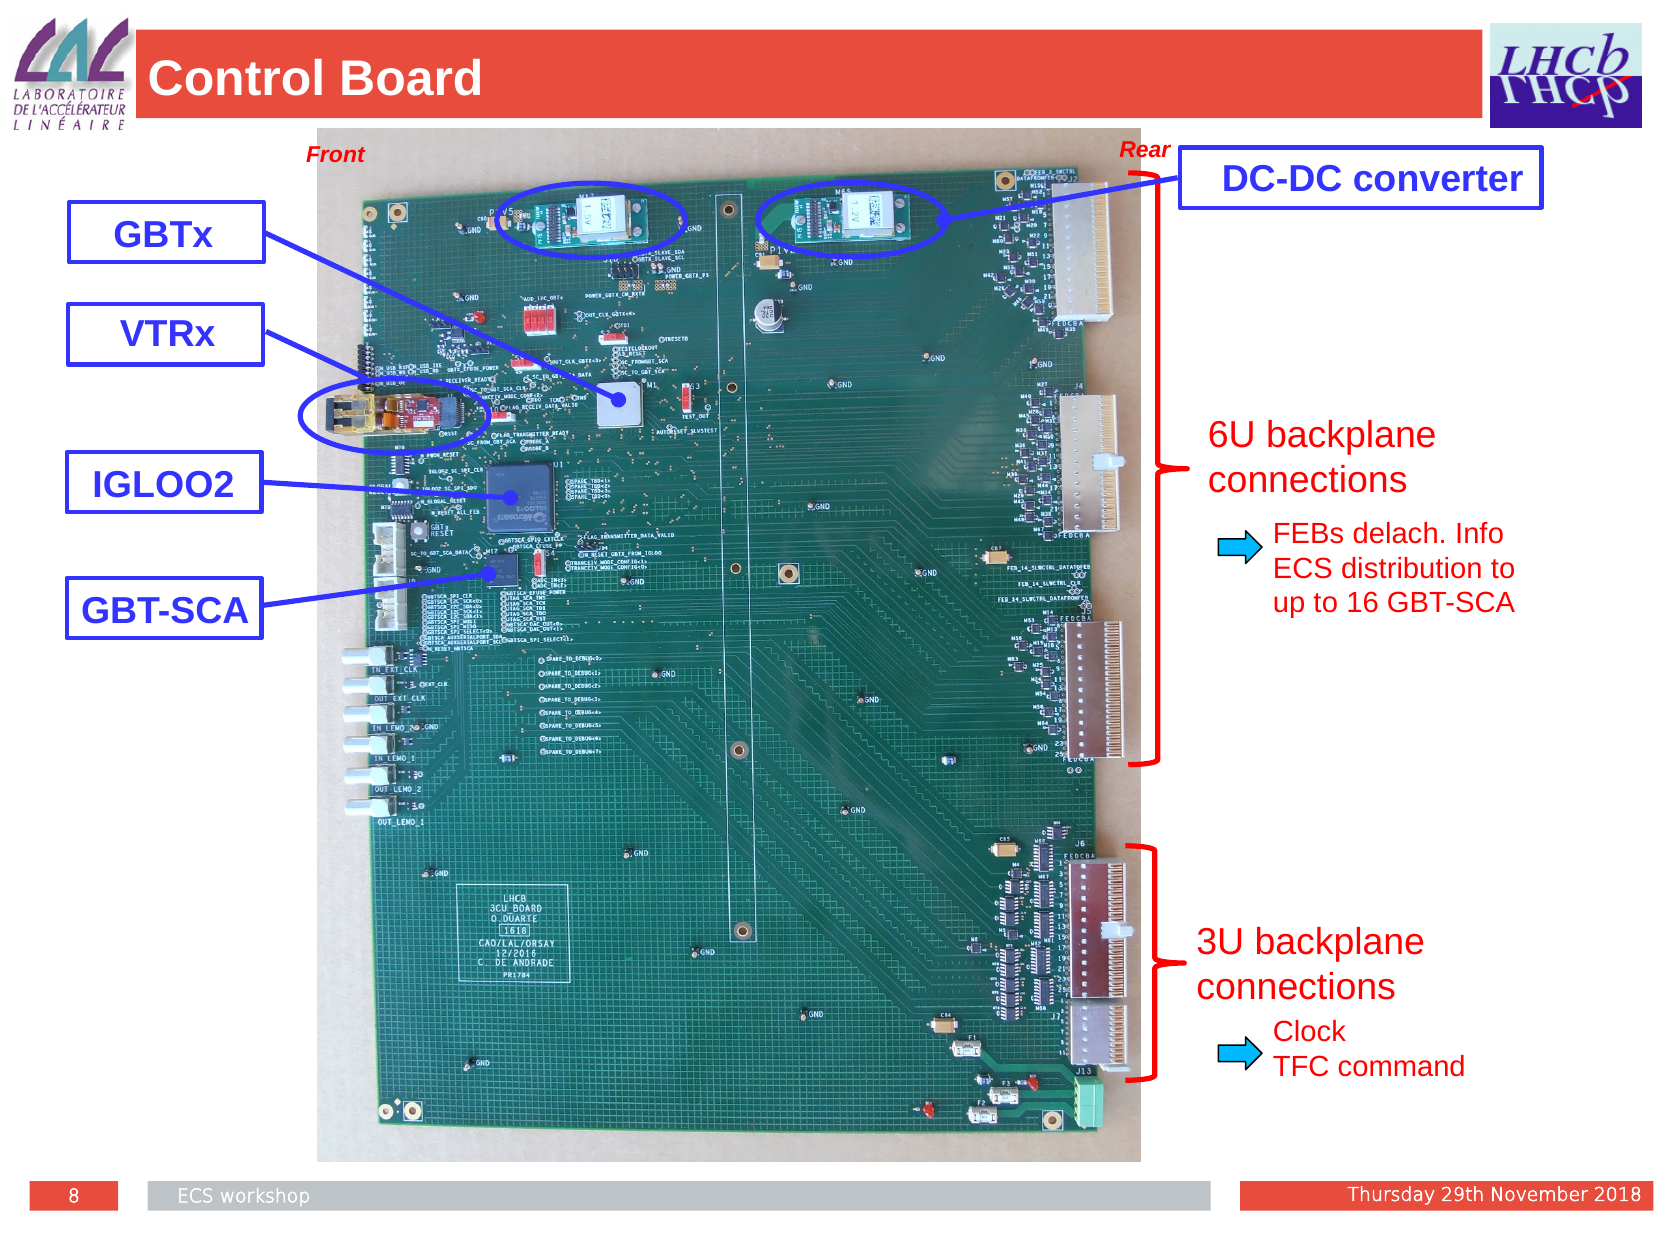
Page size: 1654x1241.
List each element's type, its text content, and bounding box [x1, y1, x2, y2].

text_box 6U backplane connections [1193, 402, 1542, 508]
picture [761, 186, 943, 254]
text_box VTRx [105, 305, 231, 363]
text_box IGLOO2 [77, 456, 250, 513]
text_box GBT-SCA [66, 582, 265, 639]
text_box [261, 574, 489, 606]
text_box GBTx [98, 206, 229, 263]
picture [317, 356, 363, 391]
title Control Board [147, 29, 1483, 107]
text_box Front [289, 131, 382, 176]
text_box [1218, 1036, 1263, 1070]
text_box Rear [1182, 150, 1188, 171]
text_box [263, 232, 619, 400]
text_box FEBs delach. Info ECS distribution to up to 16 GBT-SCA [1258, 506, 1541, 627]
text_box [1218, 530, 1263, 564]
text_box [261, 482, 511, 498]
text_box DC-DC converter [1207, 150, 1539, 207]
text_box Rear [1102, 125, 1188, 171]
picture [317, 382, 486, 450]
text_box 3U backplane connections [1181, 910, 1531, 1015]
text_box Clock TFC command [1258, 1005, 1541, 1091]
text_box [943, 177, 1178, 220]
text_box [266, 331, 368, 379]
picture [1490, 23, 1642, 128]
picture [12, 15, 136, 130]
picture [317, 128, 1141, 1162]
